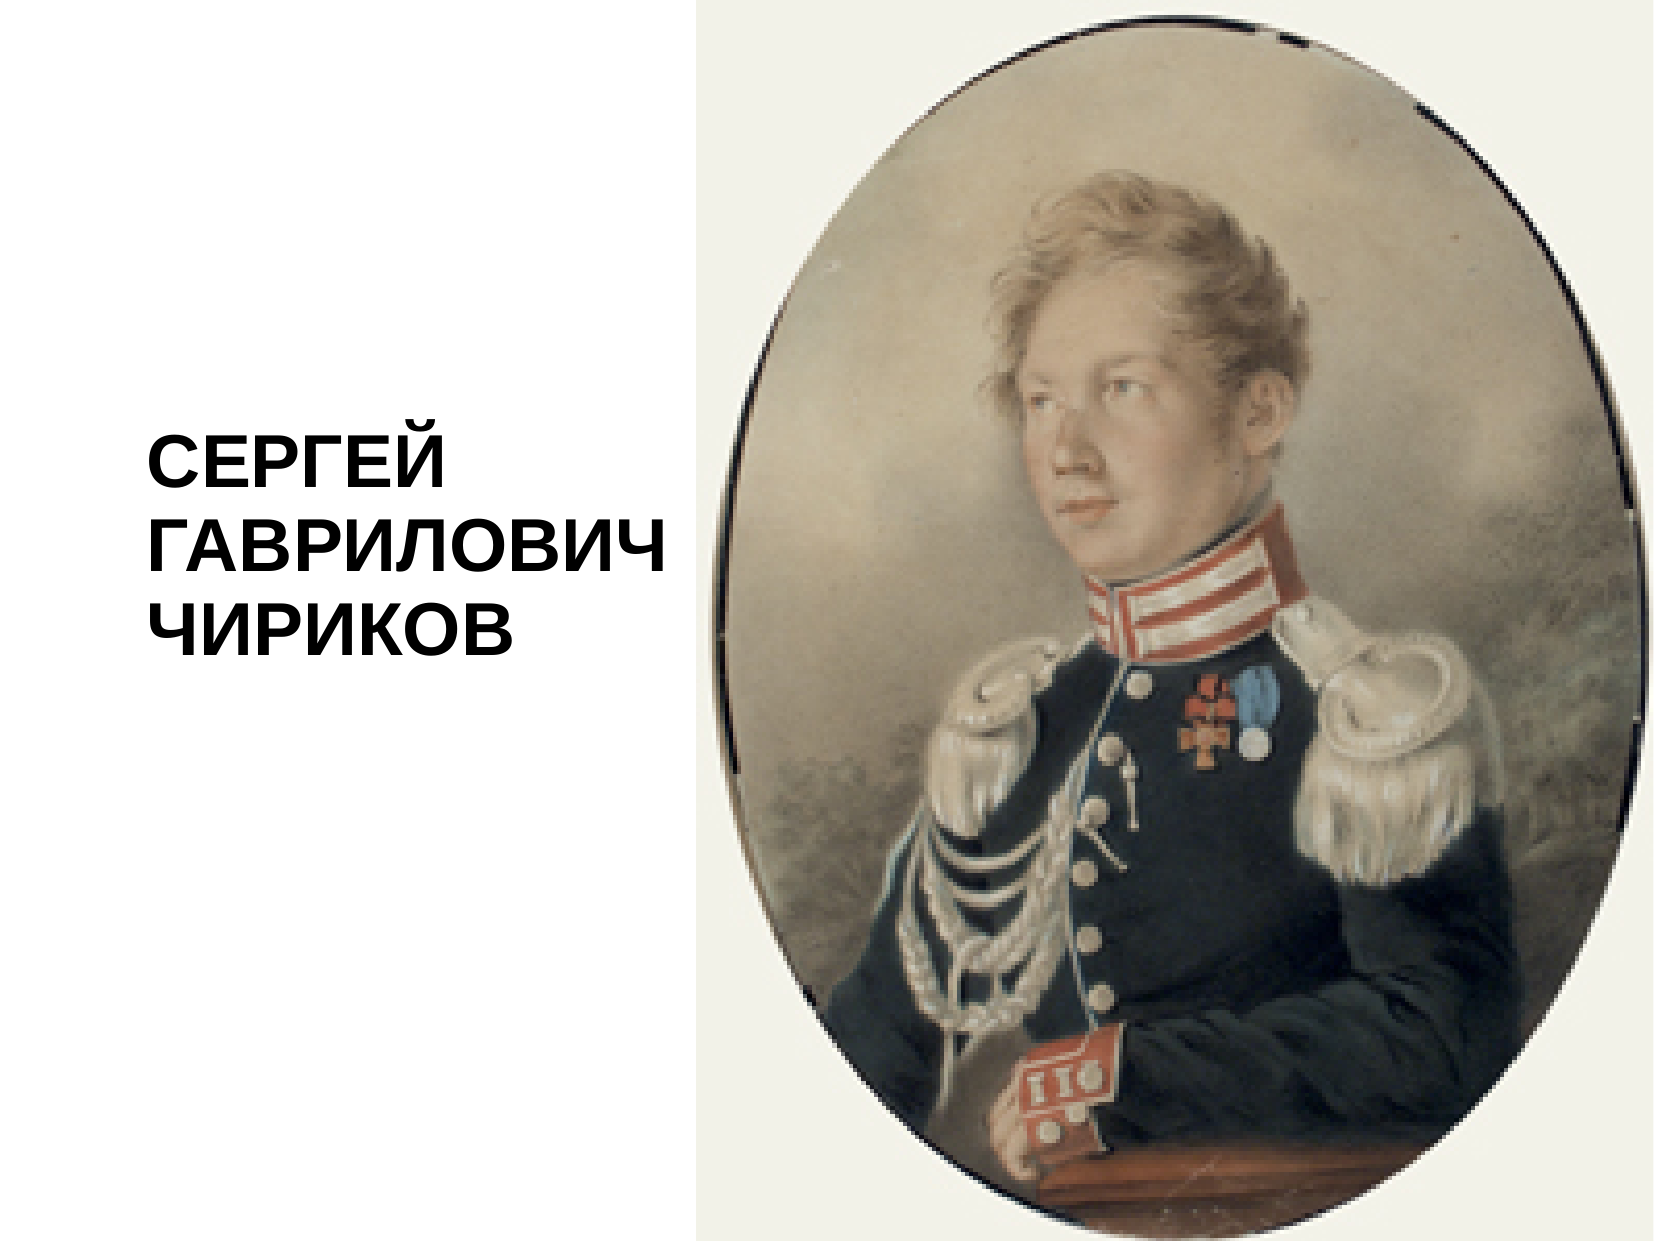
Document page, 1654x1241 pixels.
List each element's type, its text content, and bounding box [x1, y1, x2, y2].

text_box СЕРГЕЙ ГАВРИЛОВИЧ ЧИРИКОВ [132, 411, 684, 680]
picture [696, 0, 1654, 1241]
